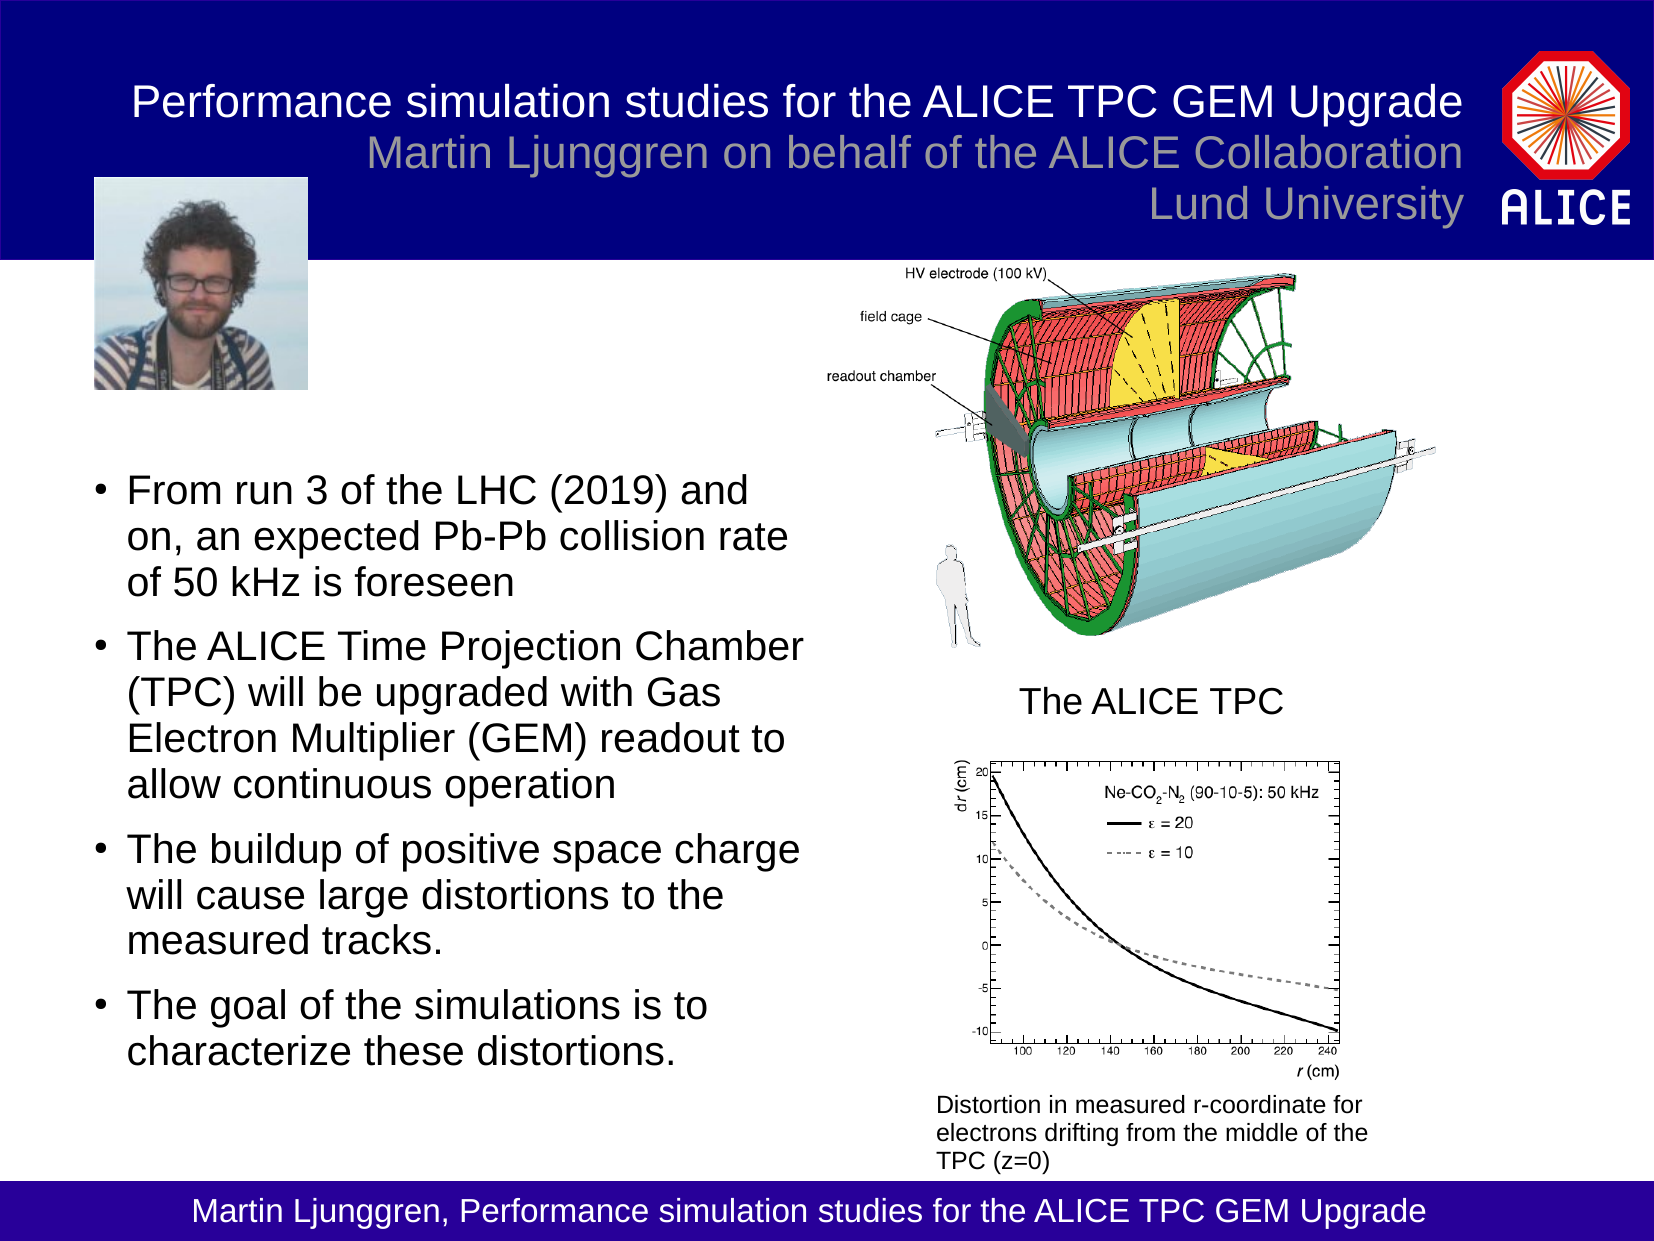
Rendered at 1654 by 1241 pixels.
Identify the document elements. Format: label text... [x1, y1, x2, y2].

list From run 3 of the LHC (2019) and on, an expected Pb-Pb collision rate of 50 kHz is foreseen The ALICE Time Projection Chamber (TPC) will be upgraded with Gas Electron Multiplier (GEM) readout to allow continuous operation The buildup of positive space charge will cause large distortions to the measured tracks. The goal of the simulations is to characterize these distortions. [82, 402, 809, 1123]
text_box The ALICE TPC [1003, 673, 1409, 731]
title Performance simulation studies for the ALICE TPC GEM Upgrade Martin Ljunggren on behalf of the ALICE Collaboration Lund University [82, 49, 1465, 257]
picture [826, 260, 1469, 660]
text_box [0, 0, 1654, 260]
picture [933, 744, 1362, 1083]
picture [1502, 51, 1630, 225]
text_box Distortion in measured r-coordinate for electrons drifting from the middle of the TPC (z=0) [921, 1083, 1441, 1184]
picture [94, 177, 308, 390]
